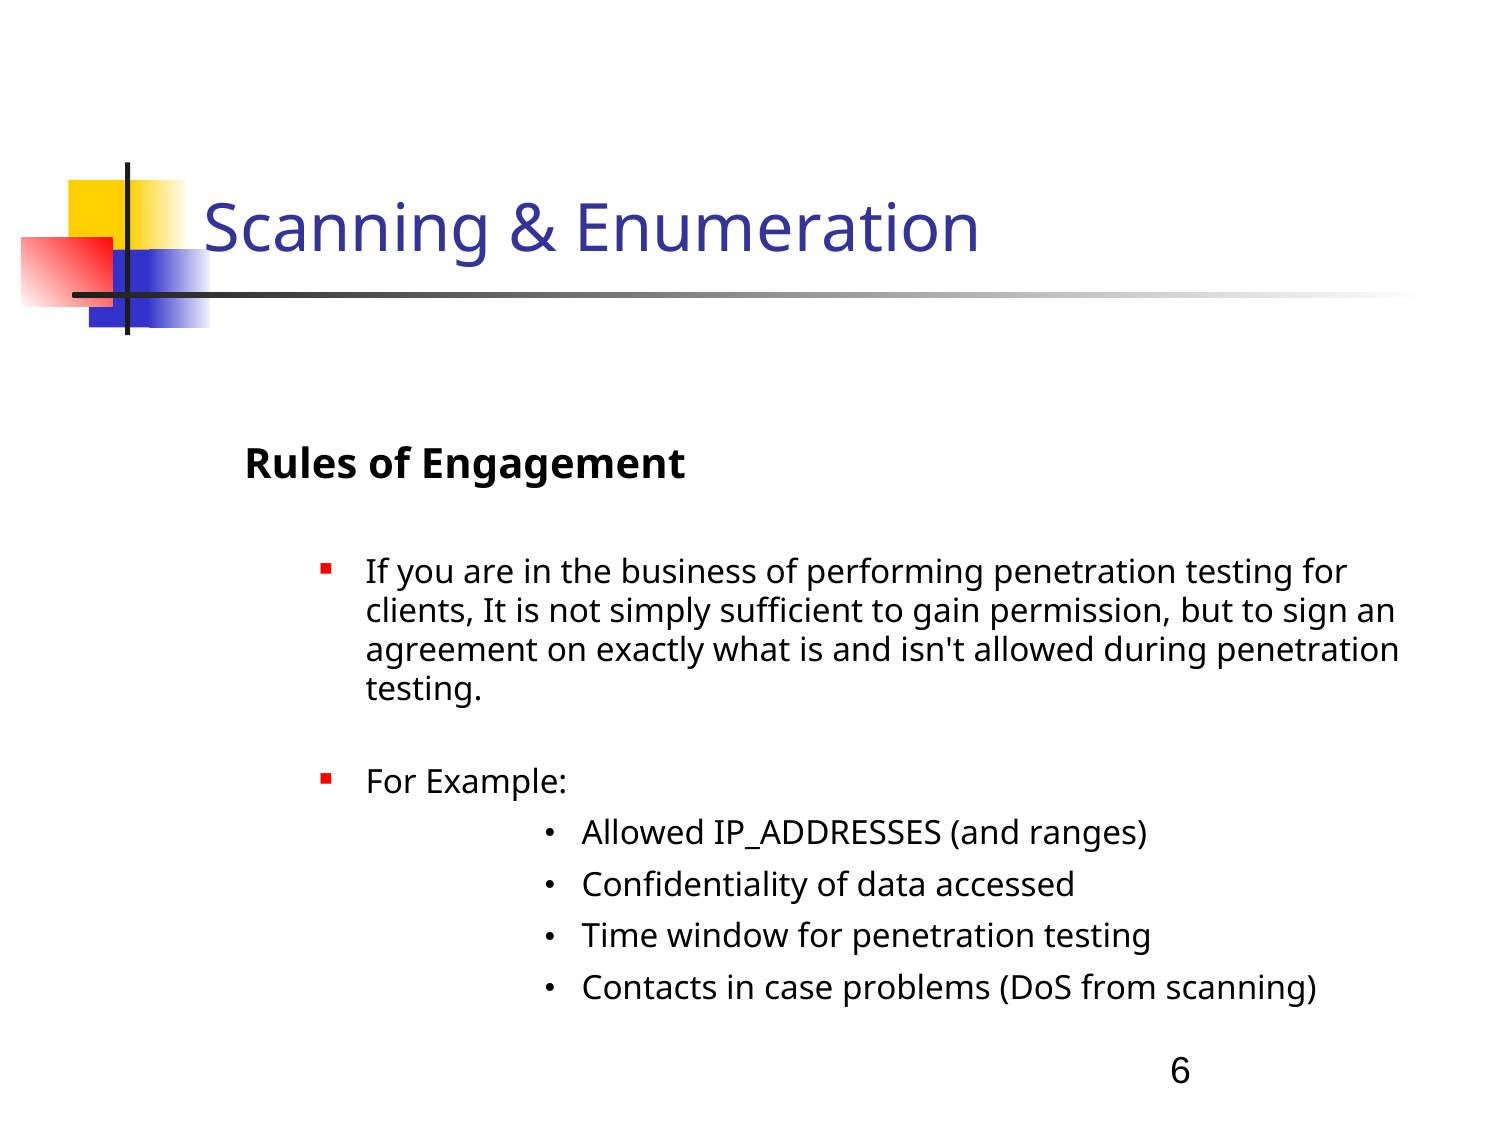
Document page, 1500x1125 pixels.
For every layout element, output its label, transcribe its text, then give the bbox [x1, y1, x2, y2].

title Scanning & Enumeration [188, 18, 1468, 276]
list Rules of Engagement If you are in the business of performing penetration testing for clients, It is not simply sufficient to gain permission, but to sign an agreement on exactly what is and isn't allowed during penetration testing. For Example: Allowed IP_ADDRESSES (and ranges) Confidentiality of data accessed Time window for penetration testing Contacts in case problems (DoS from scanning) [229, 365, 1434, 1034]
